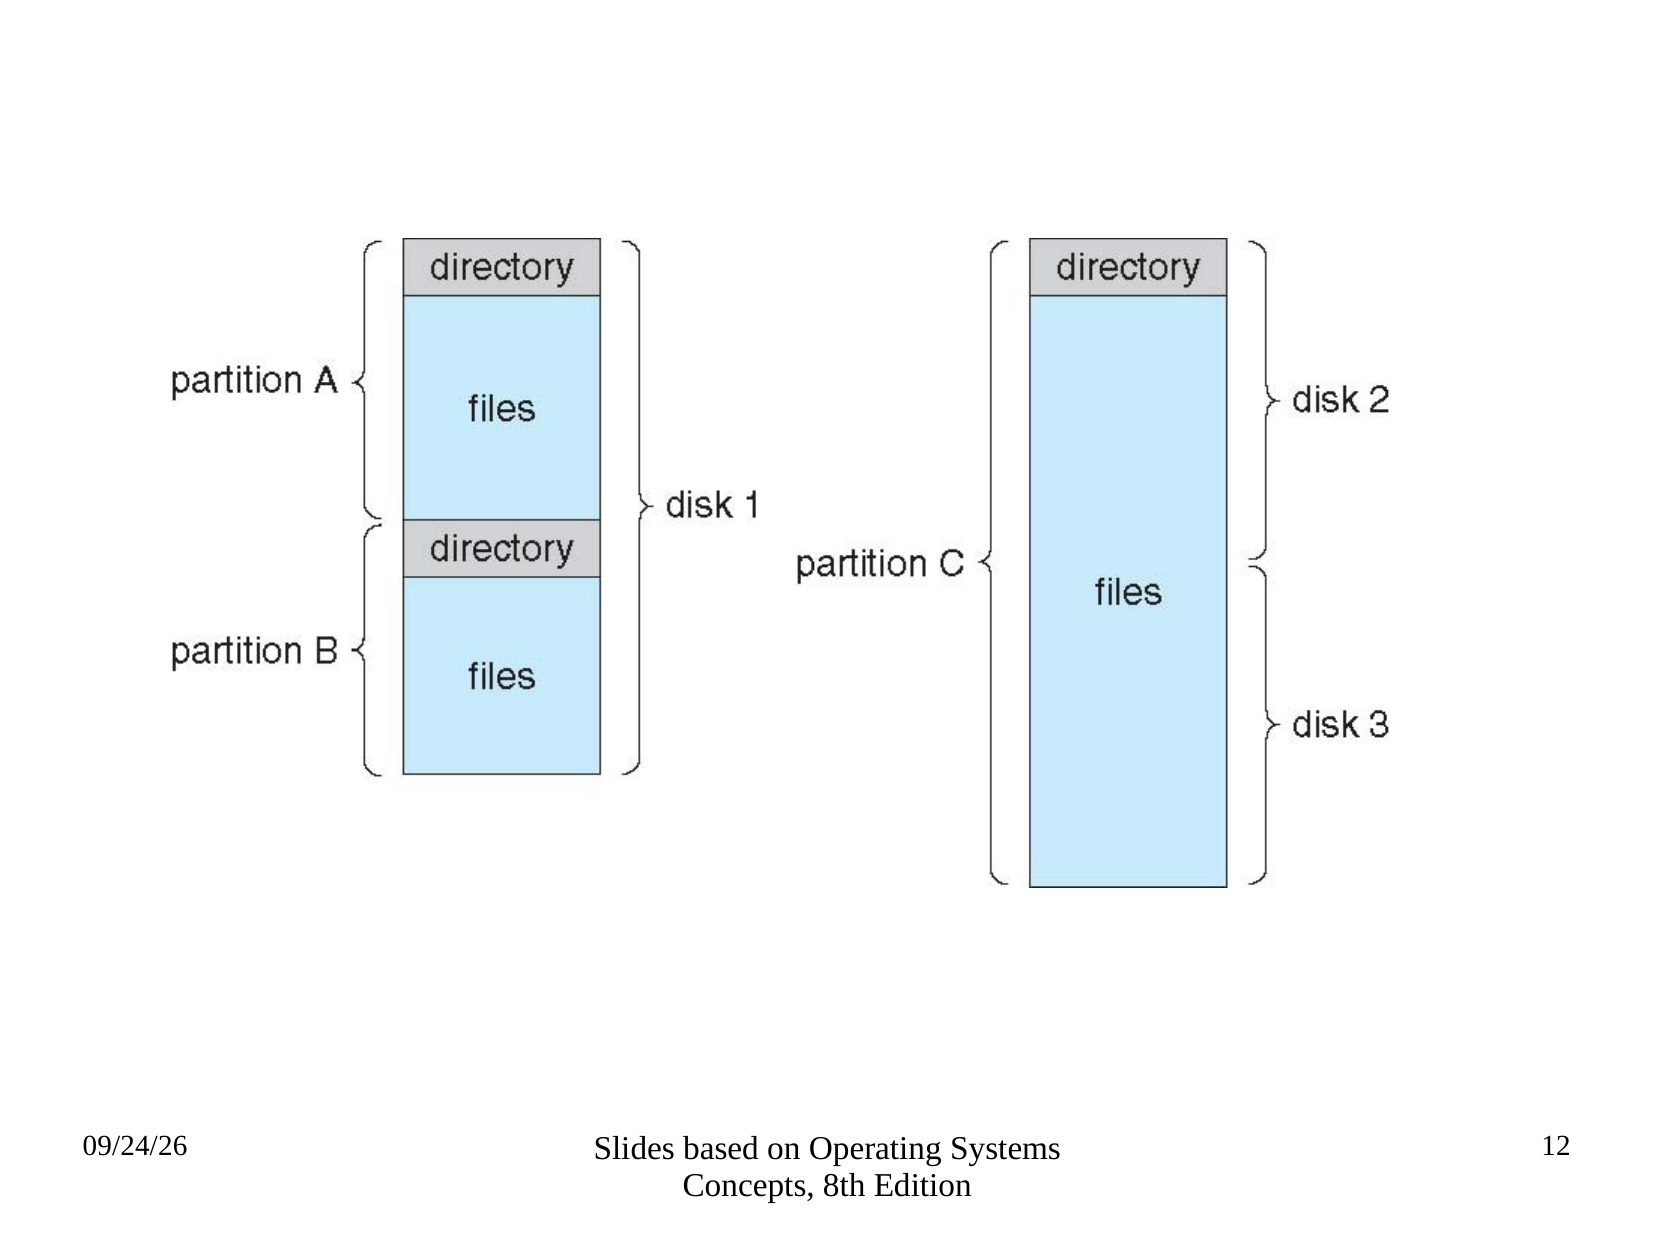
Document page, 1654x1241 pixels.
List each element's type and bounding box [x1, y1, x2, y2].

picture [170, 238, 1390, 888]
